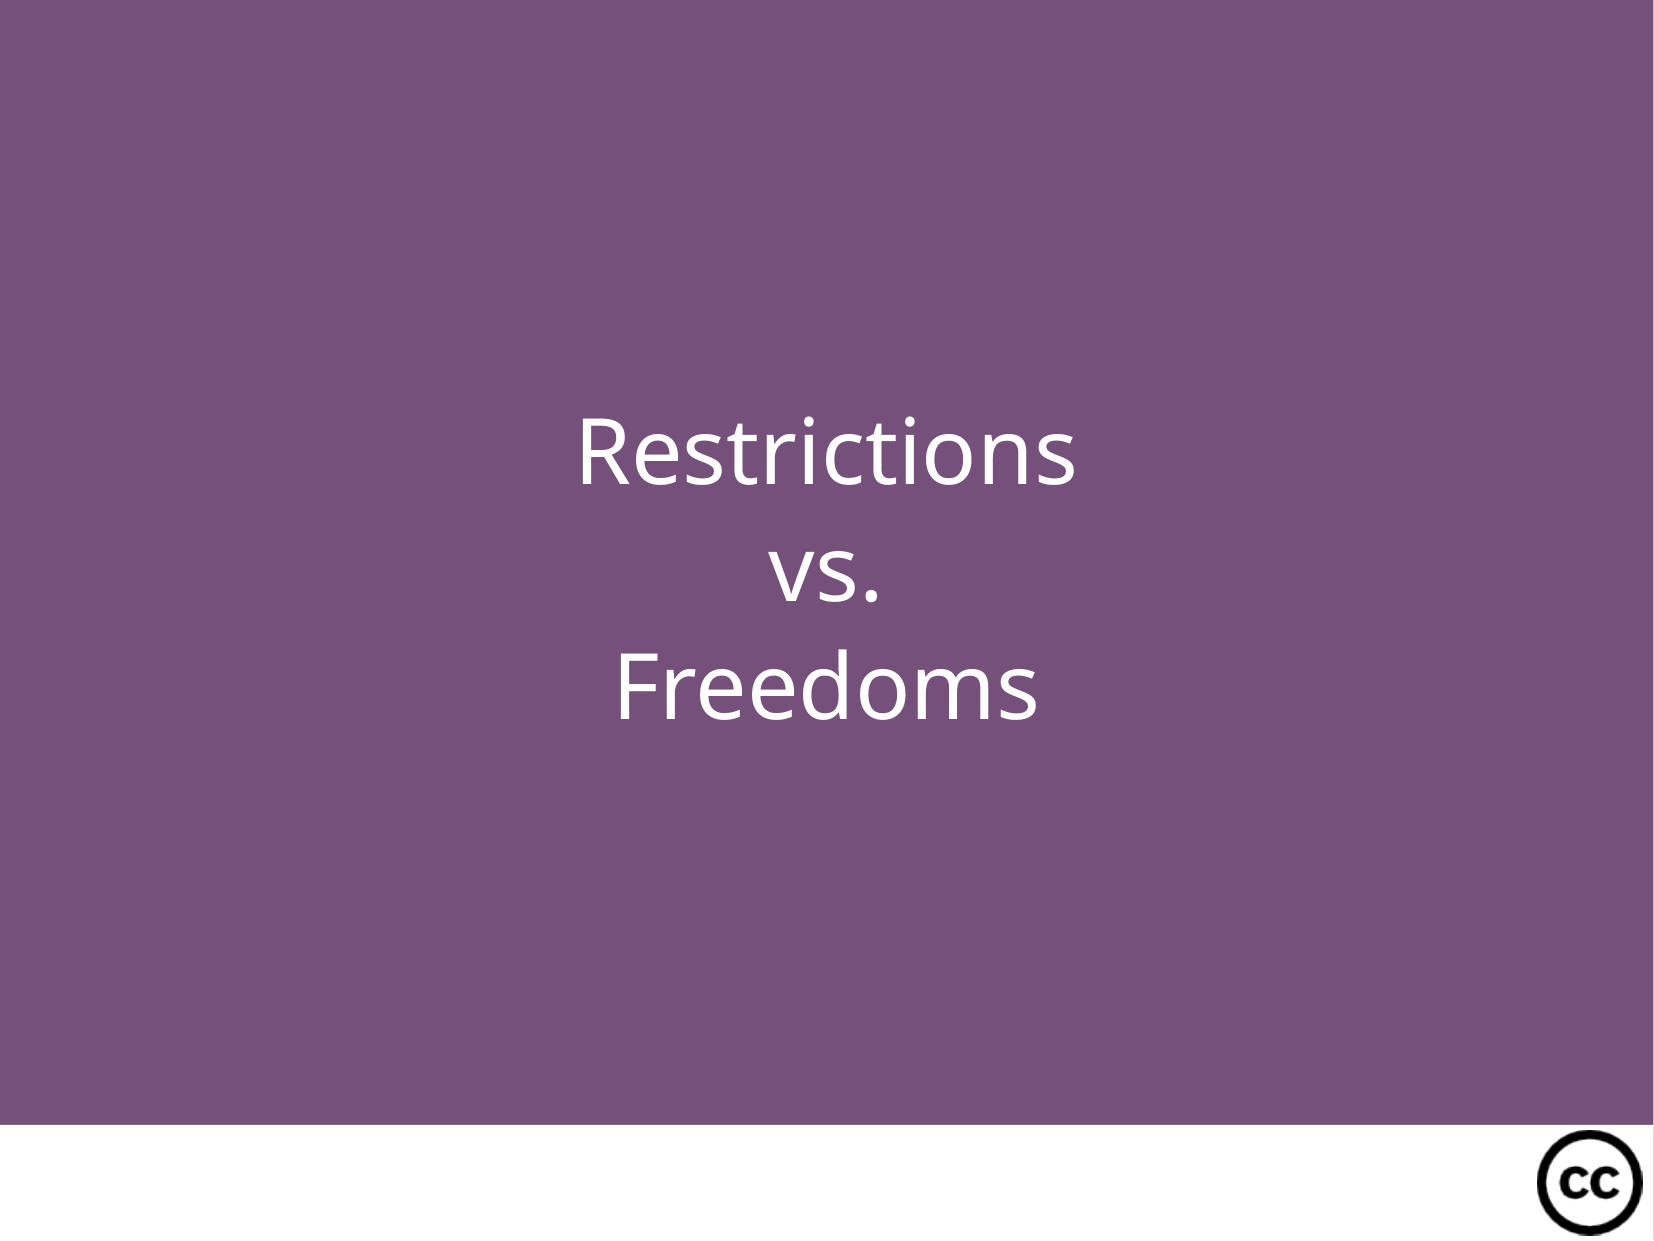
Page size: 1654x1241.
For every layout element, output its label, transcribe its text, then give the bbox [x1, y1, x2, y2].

title Restrictions vs. Freedoms [82, 305, 1571, 828]
picture [1537, 1130, 1643, 1236]
